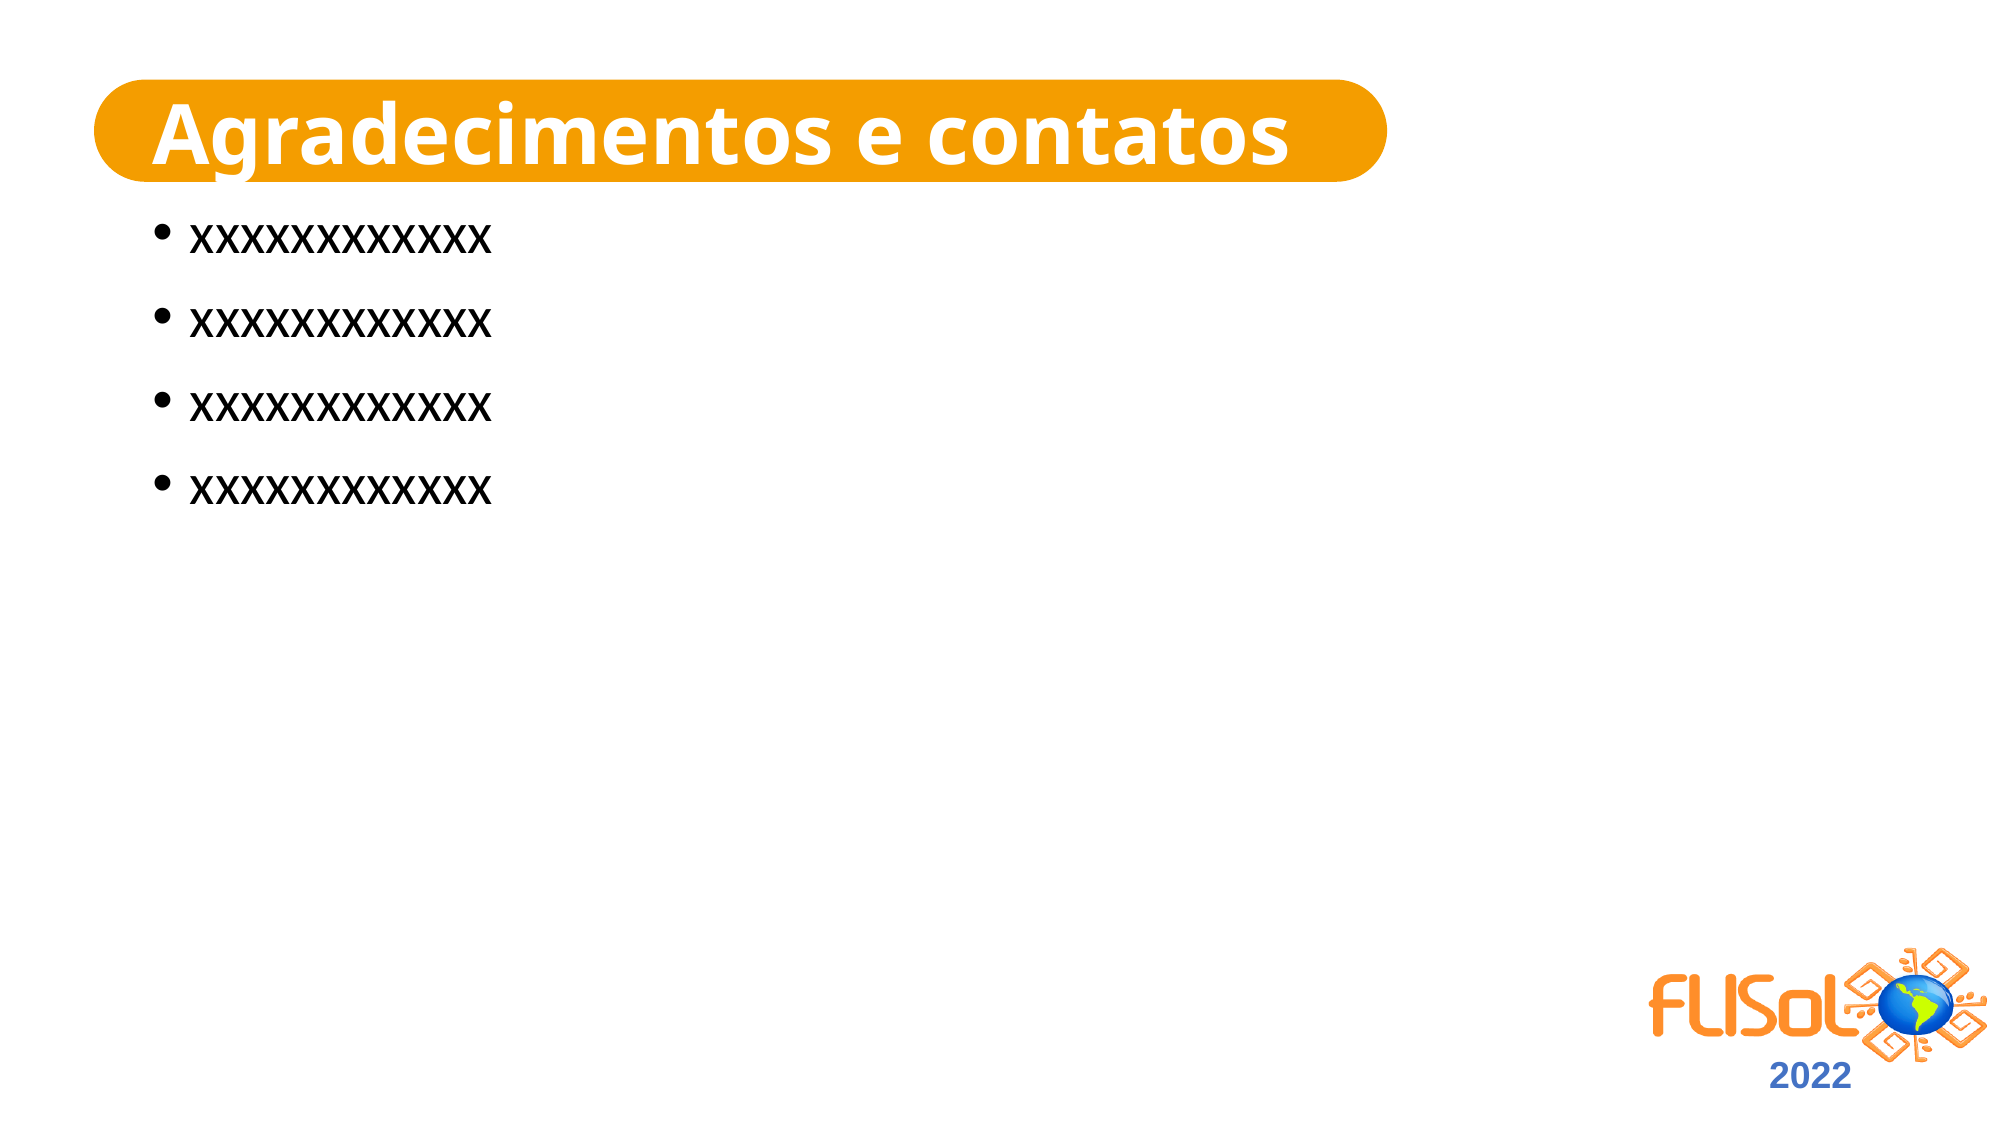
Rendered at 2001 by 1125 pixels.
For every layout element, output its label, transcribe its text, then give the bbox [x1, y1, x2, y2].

list xxxxxxxxxxxx xxxxxxxxxxxx xxxxxxxxxxxx xxxxxxxxxxxx [137, 196, 1863, 1014]
title Agradecimentos e contatos [137, 78, 1432, 196]
